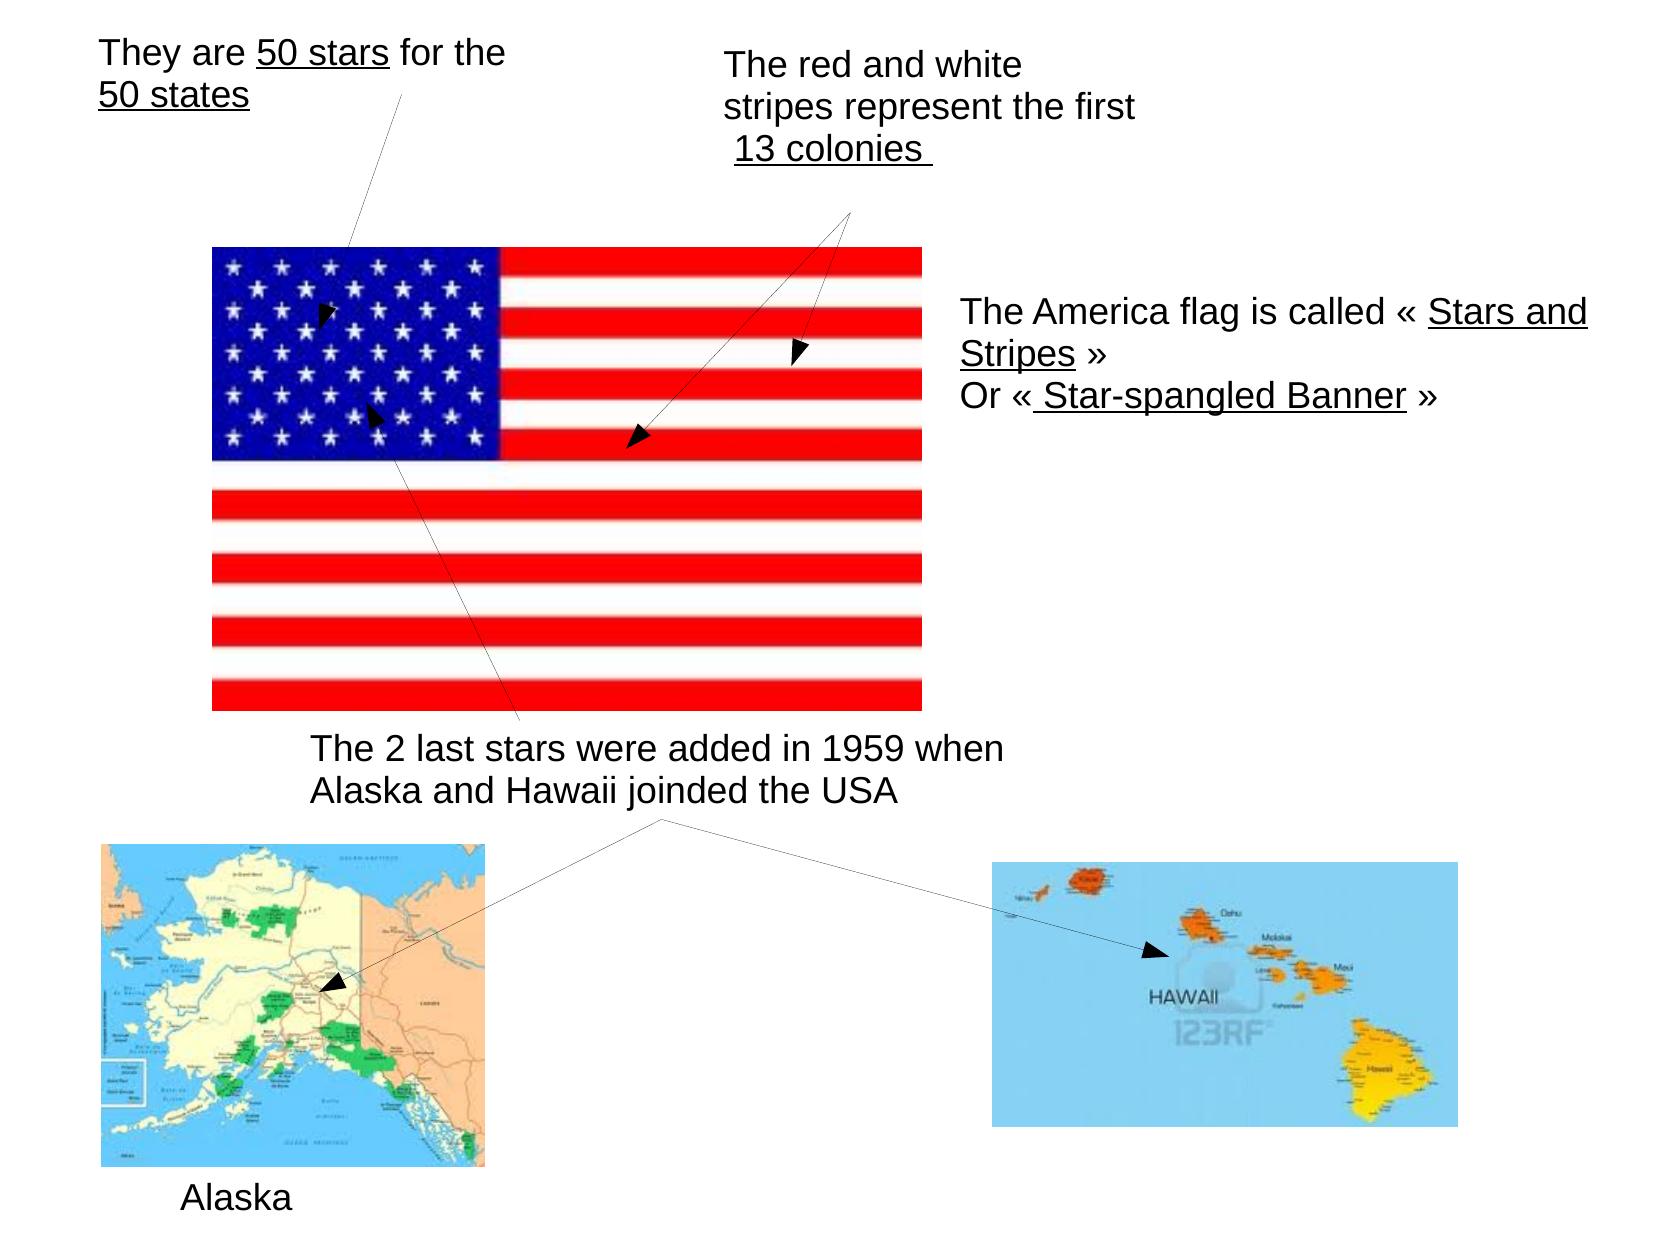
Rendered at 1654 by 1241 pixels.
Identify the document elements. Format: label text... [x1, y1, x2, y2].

picture [101, 844, 485, 1167]
picture [212, 247, 922, 711]
picture [992, 862, 1458, 1127]
text_box The red and white stripes represent the first 13 colonies [708, 36, 1158, 178]
text_box They are 50 stars for the 50 states [83, 23, 532, 123]
text_box The America flag is called « Stars and Stripes » Or « Star-spangled Banner » [944, 283, 1654, 425]
text_box The 2 last stars were added in 1959 when Alaska and Hawaii joinded the USA [295, 720, 1123, 820]
text_box Alaska [165, 1169, 461, 1229]
